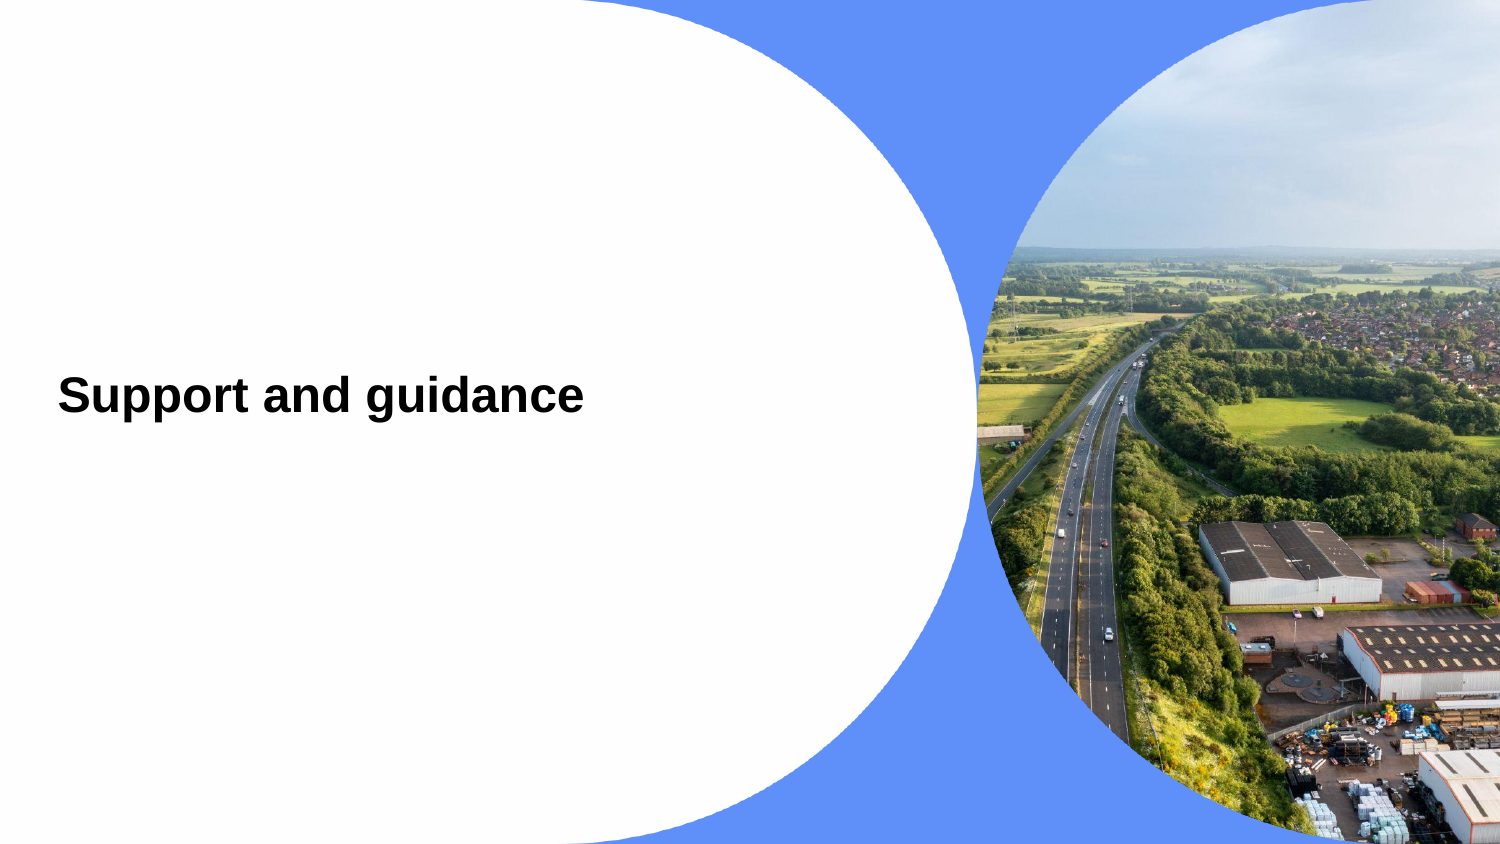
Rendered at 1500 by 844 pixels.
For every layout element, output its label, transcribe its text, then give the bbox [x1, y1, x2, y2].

title Support and guidance [57, 362, 627, 749]
